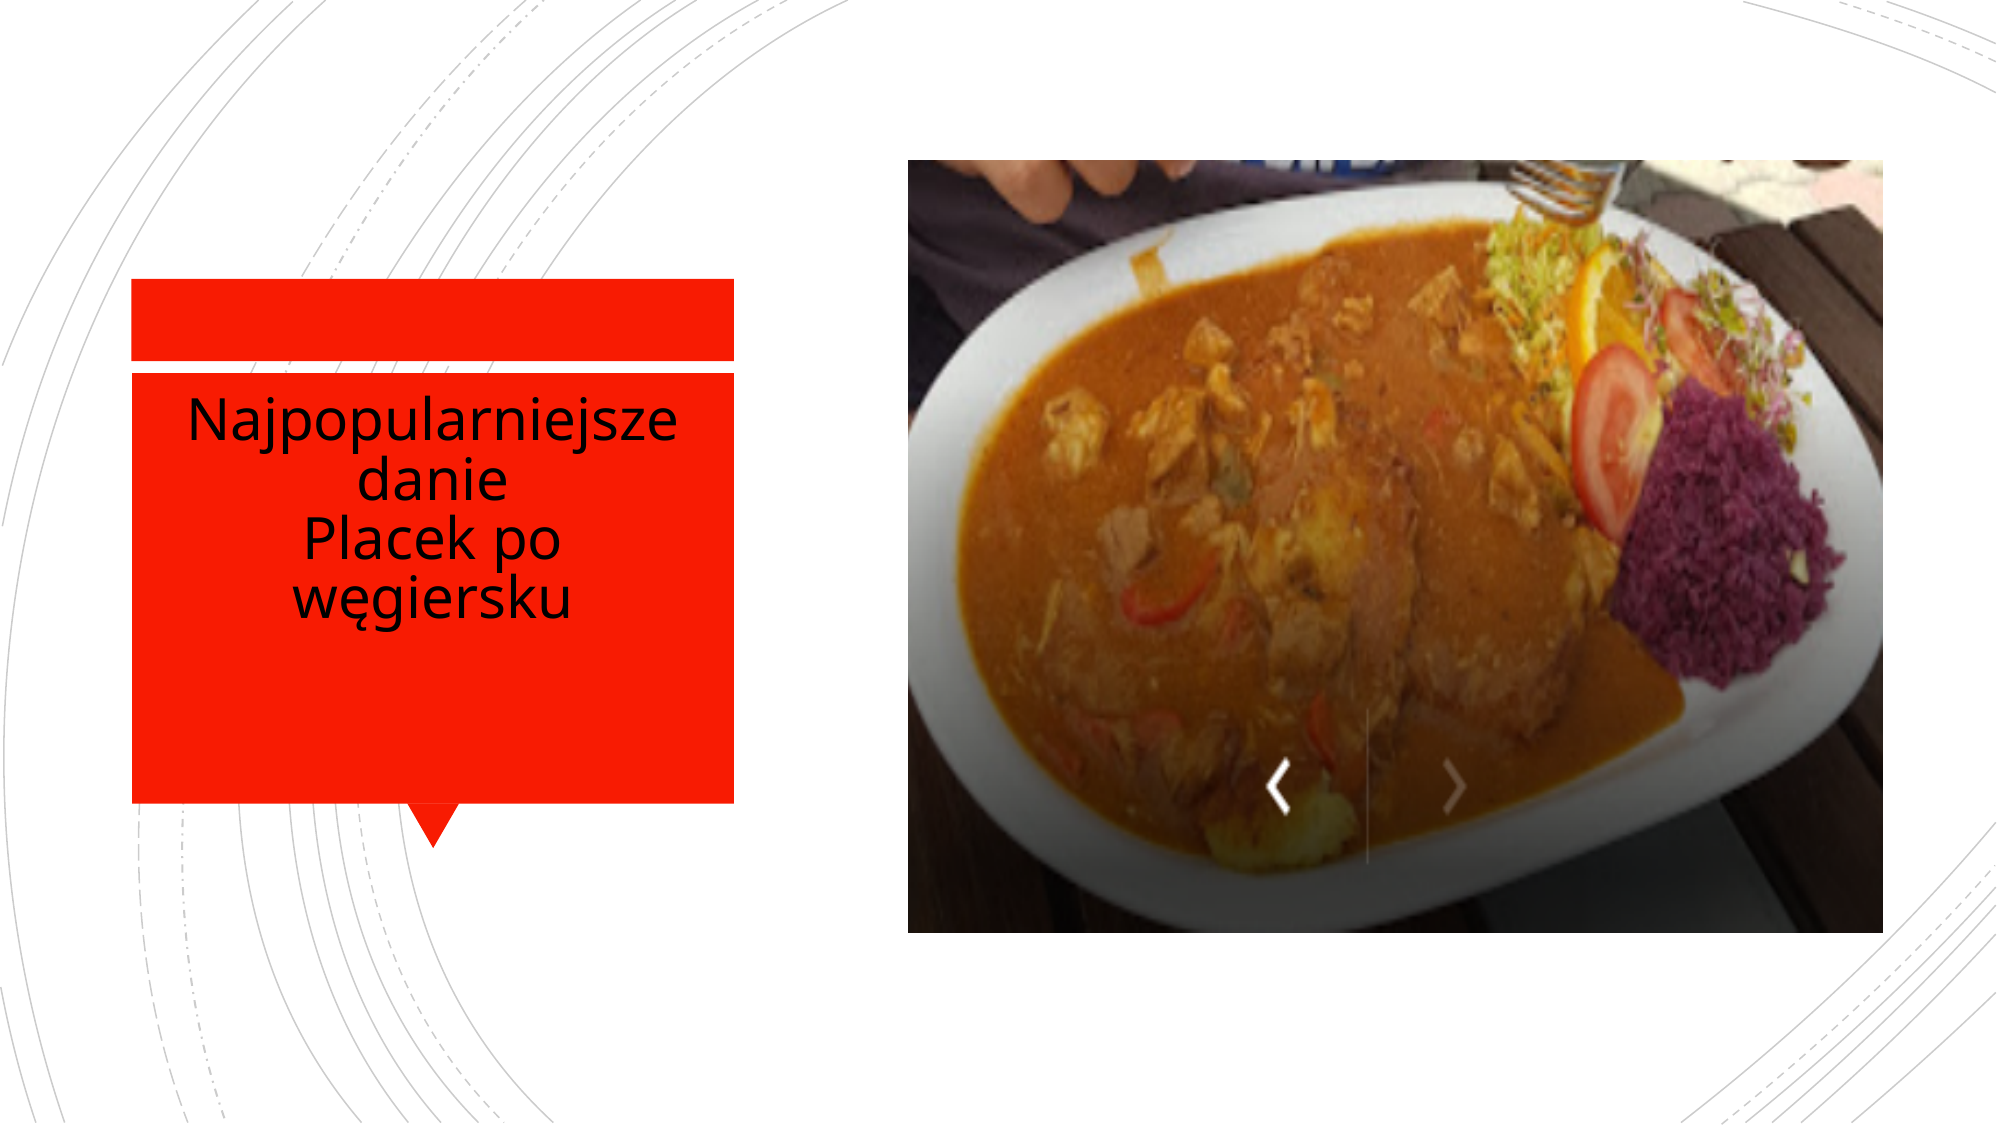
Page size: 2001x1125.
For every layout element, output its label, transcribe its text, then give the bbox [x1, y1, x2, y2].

picture [908, 160, 1883, 933]
title Najpopularniejsze danie Placek po węgiersku [145, 385, 720, 789]
